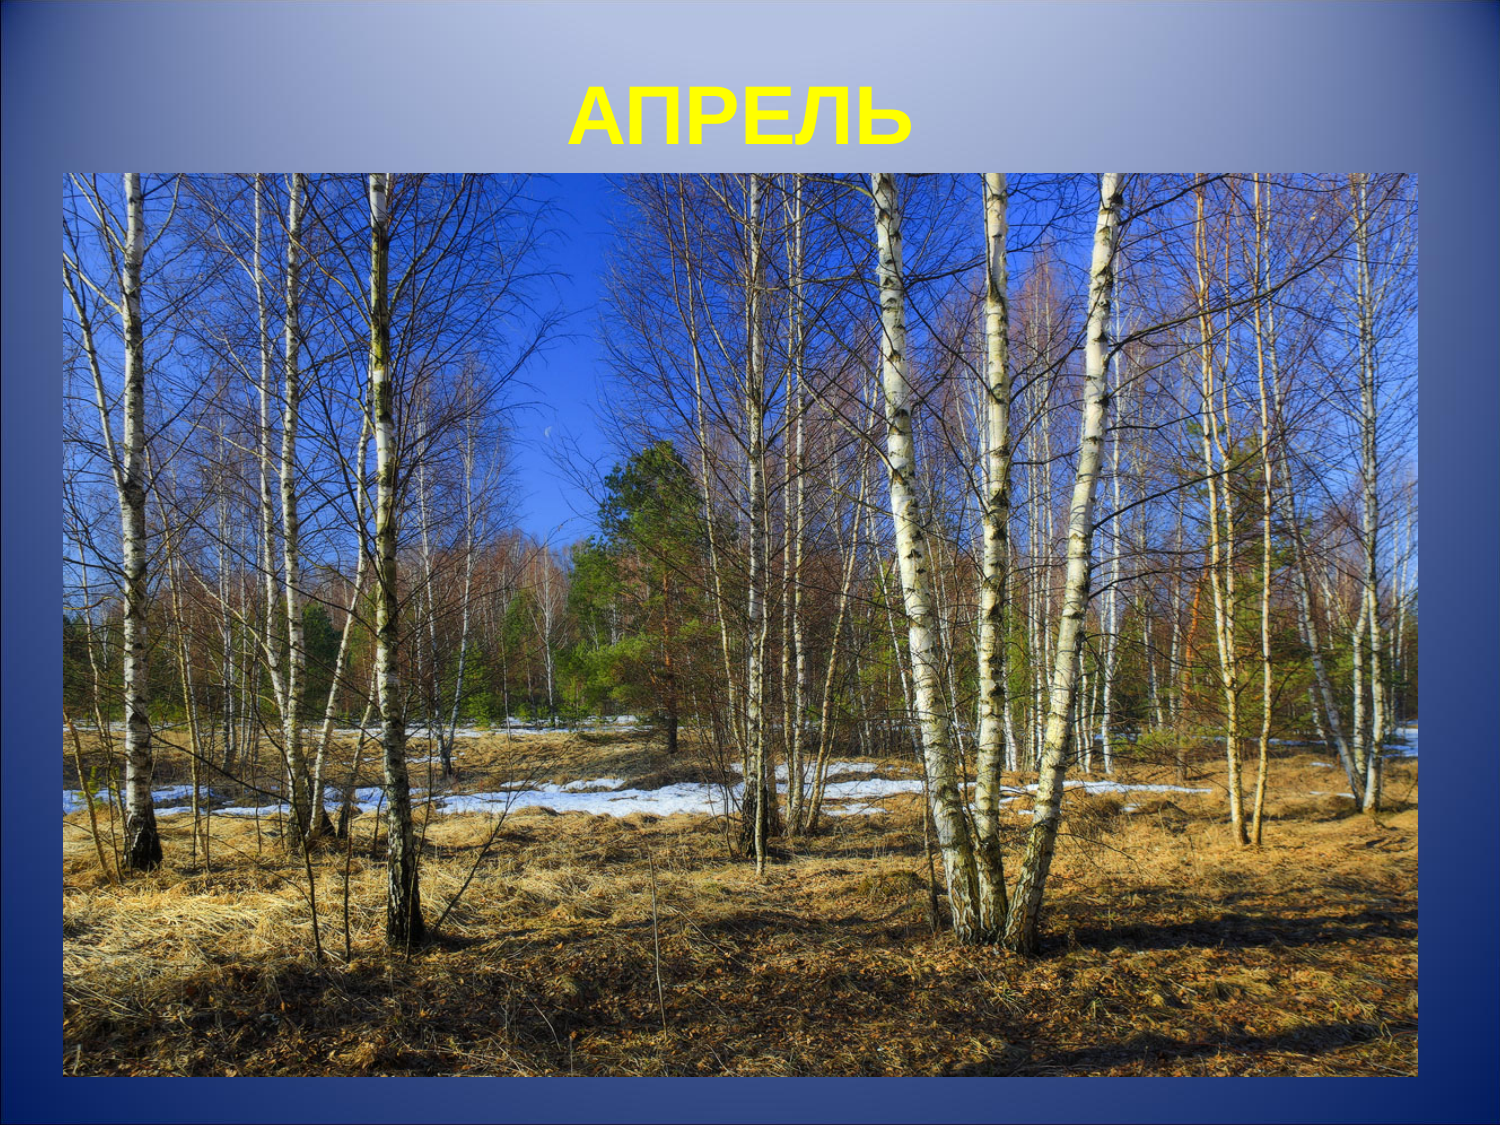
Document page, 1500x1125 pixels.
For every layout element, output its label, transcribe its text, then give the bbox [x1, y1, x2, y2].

picture [63, 173, 1418, 1077]
text_box АПРЕЛЬ [551, 53, 929, 170]
